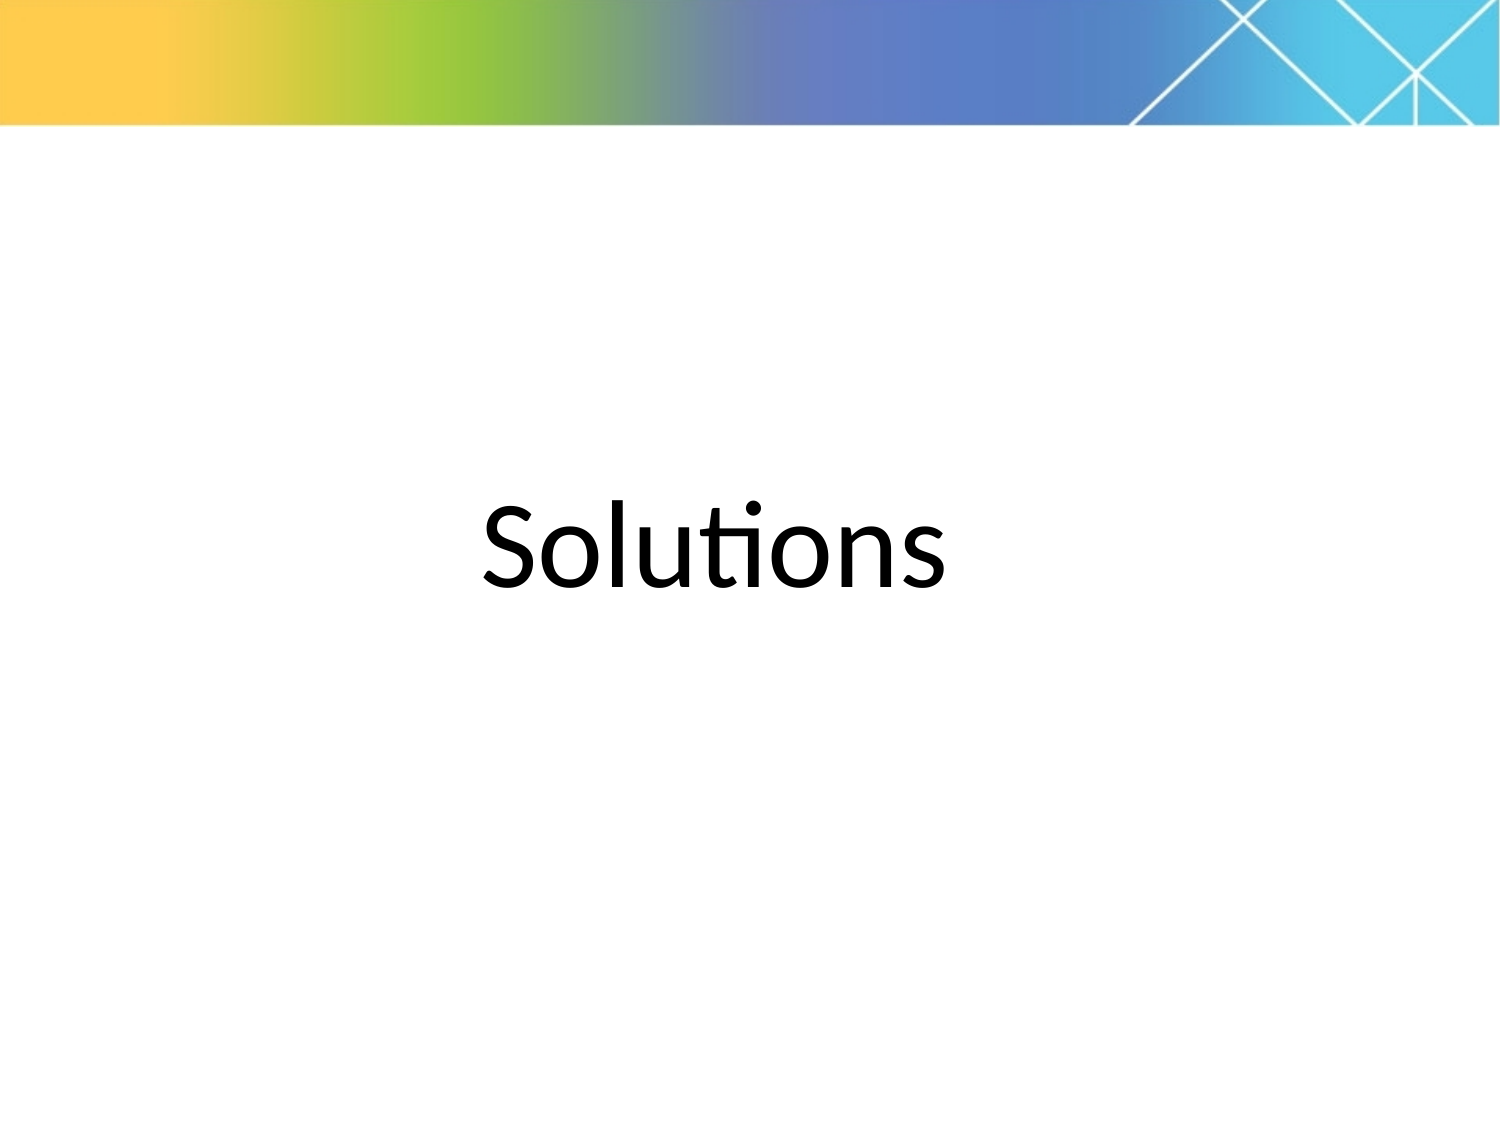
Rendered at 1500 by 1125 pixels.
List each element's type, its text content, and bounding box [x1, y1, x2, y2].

picture [0, 0, 1500, 127]
list Solutions [70, 152, 1421, 915]
